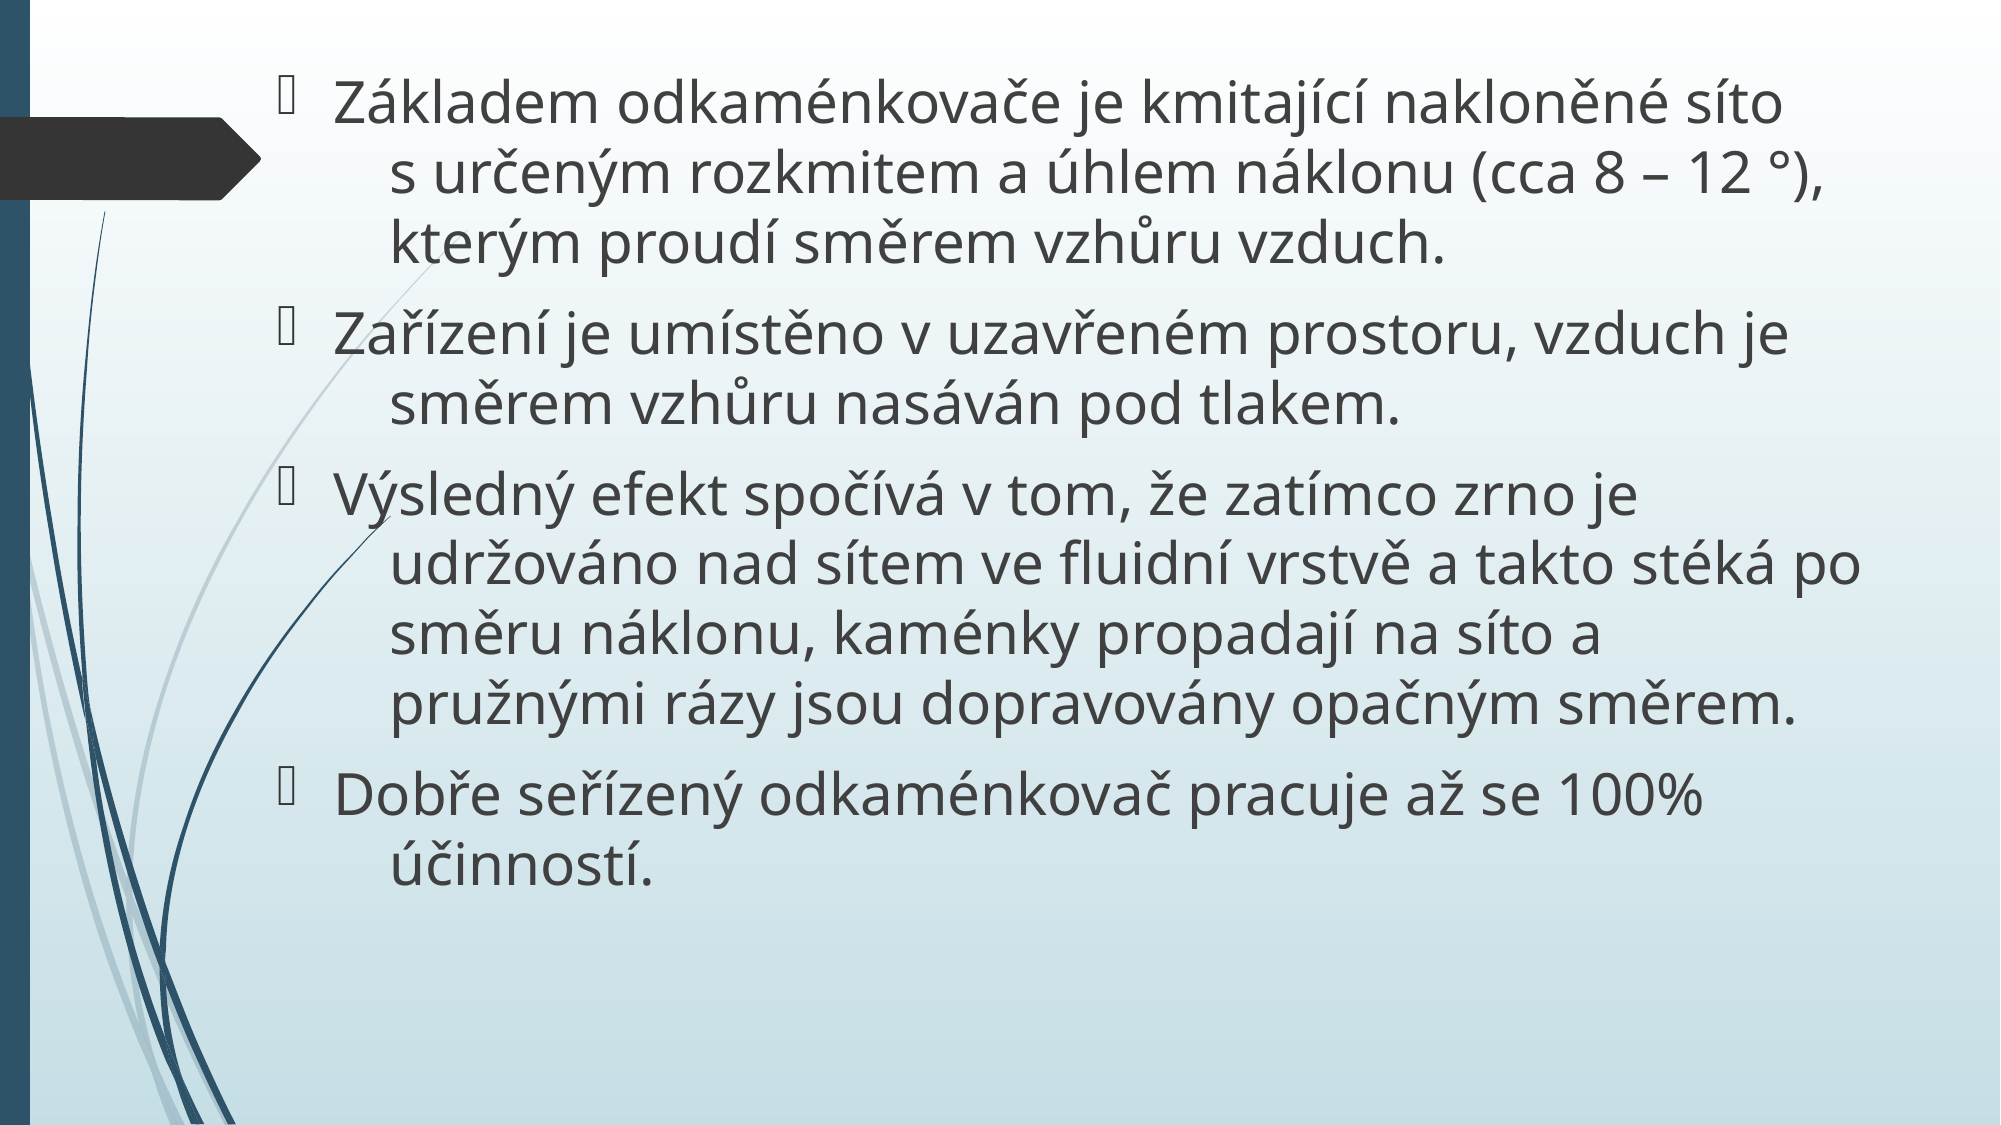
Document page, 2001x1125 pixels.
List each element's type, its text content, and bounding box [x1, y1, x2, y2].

list Základem odkaménkovače je kmitající nakloněné síto s určeným rozkmitem a úhlem náklonu (cca 8 – 12 °), kterým proudí směrem vzhůru vzduch. Zařízení je umístěno v uzavřeném prostoru, vzduch je směrem vzhůru nasáván pod tlakem. Výsledný efekt spočívá v tom, že zatímco zrno je udržováno nad sítem ve fluidní vrstvě a takto stéká po směru náklonu, kaménky propadají na síto a pružnými rázy jsou dopravovány opačným směrem. Dobře seřízený odkaménkovač pracuje až se 100% účinností. [261, 58, 1888, 970]
